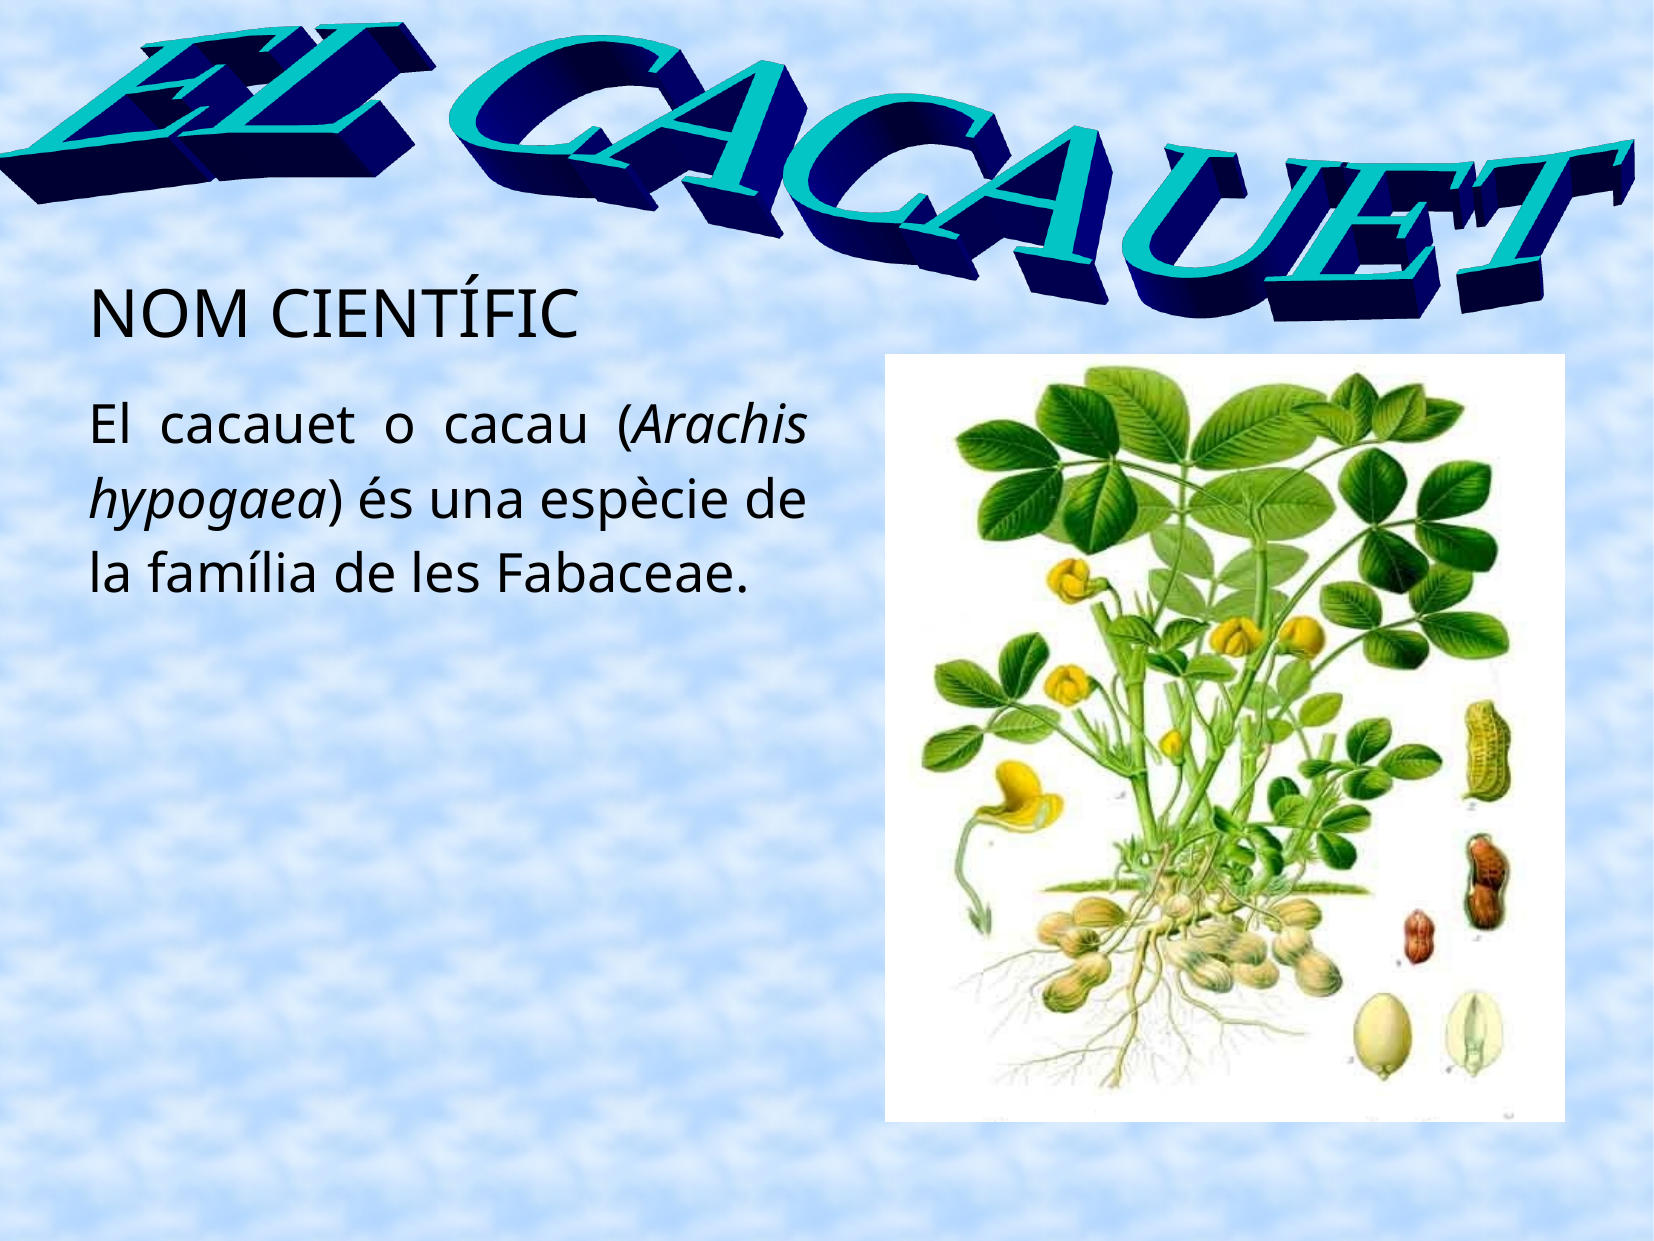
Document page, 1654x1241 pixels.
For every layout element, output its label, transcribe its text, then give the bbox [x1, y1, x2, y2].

picture [247, 84, 267, 95]
picture [0, 0, 1654, 1241]
list NOM CIENTÍFIC El cacauet o cacau (Arachis hypogaea) és una espècie de la família de les Fabaceae. [88, 265, 809, 1094]
